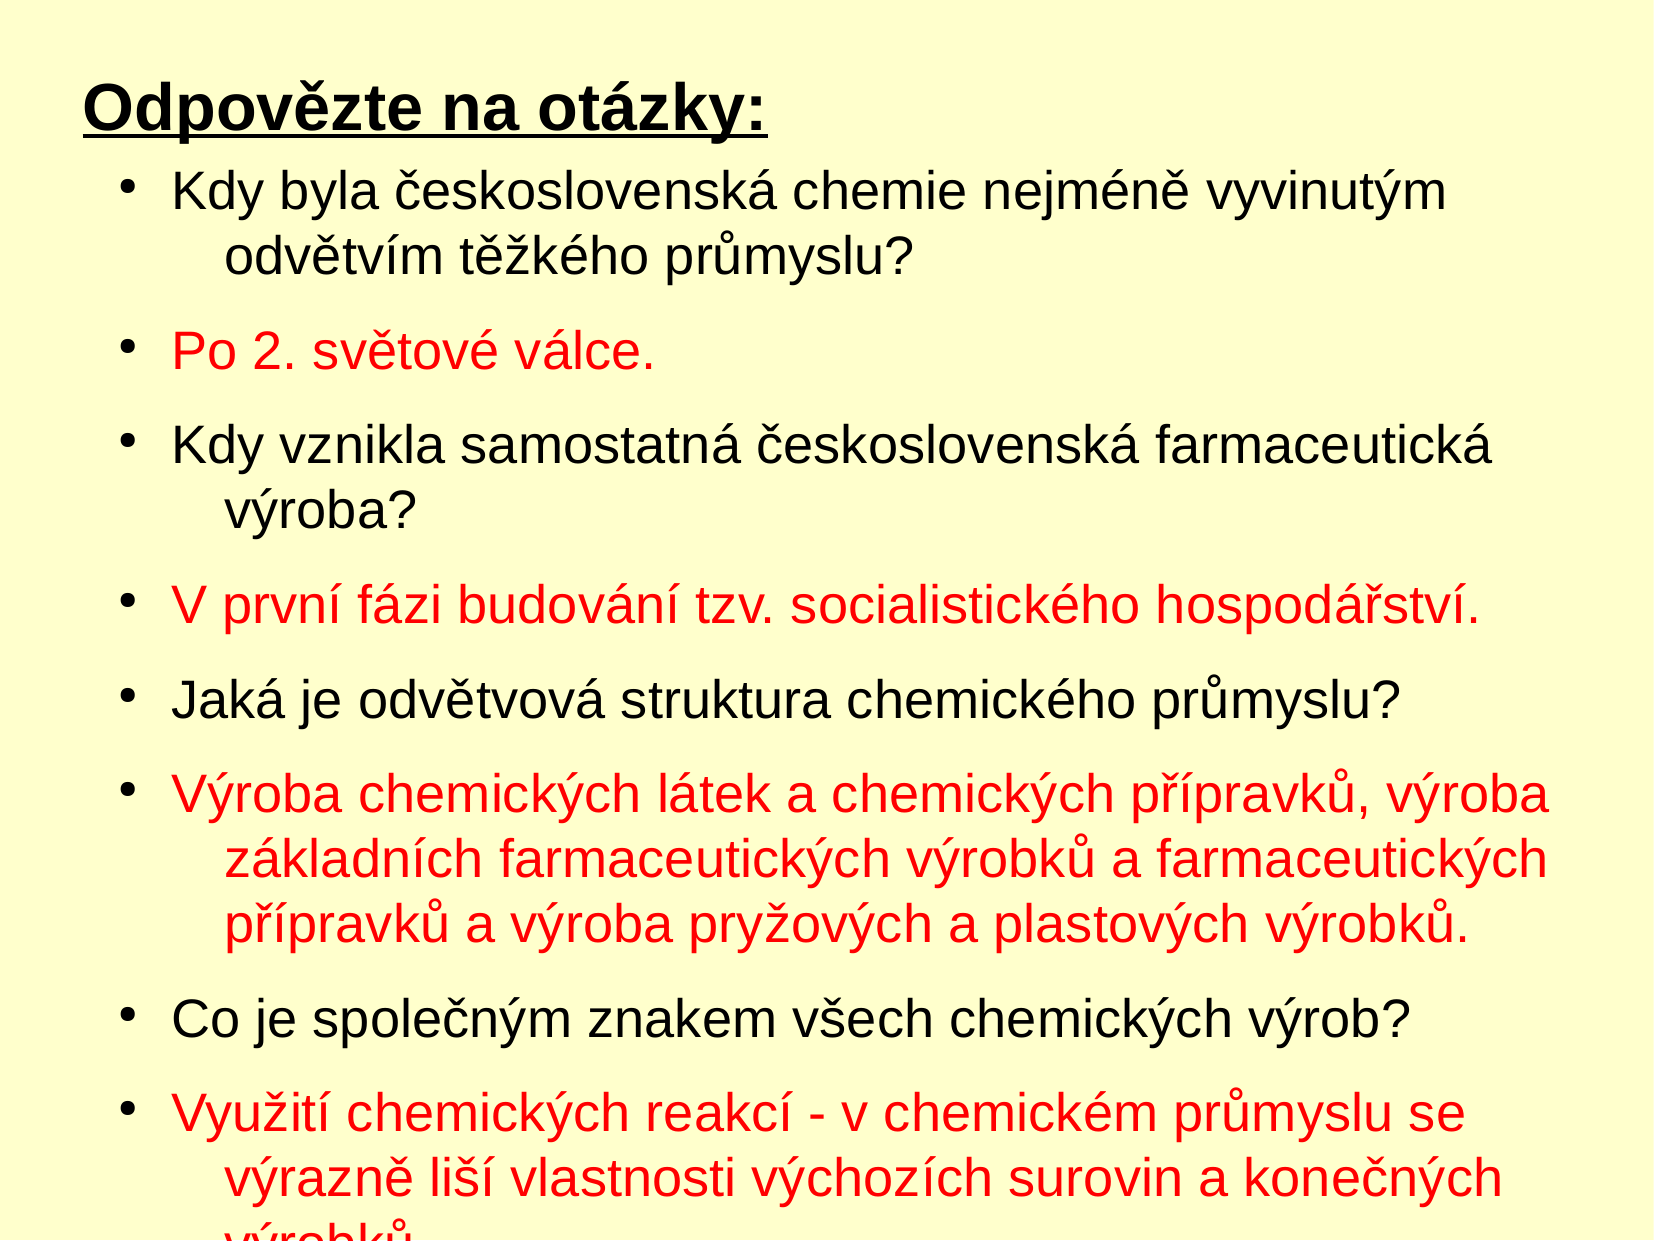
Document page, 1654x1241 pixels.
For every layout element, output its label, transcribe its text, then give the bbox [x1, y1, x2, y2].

list Kdy byla československá chemie nejméně vyvinutým odvětvím těžkého průmyslu? Po 2. světové válce. Kdy vznikla samostatná československá farmaceutická výroba? V první fázi budování tzv. socialistického hospodářství. Jaká je odvětvová struktura chemického průmyslu? Výroba chemických látek a chemických přípravků, výroba základních farmaceutických výrobků a farmaceutických přípravků a výroba pryžových a plastových výrobků. Co je společným znakem všech chemických výrob? Využití chemických reakcí - v chemickém průmyslu se výrazně liší vlastnosti výchozích surovin a konečných výrobků. [82, 155, 1571, 1241]
title Odpovězte na otázky: [82, 0, 1571, 155]
